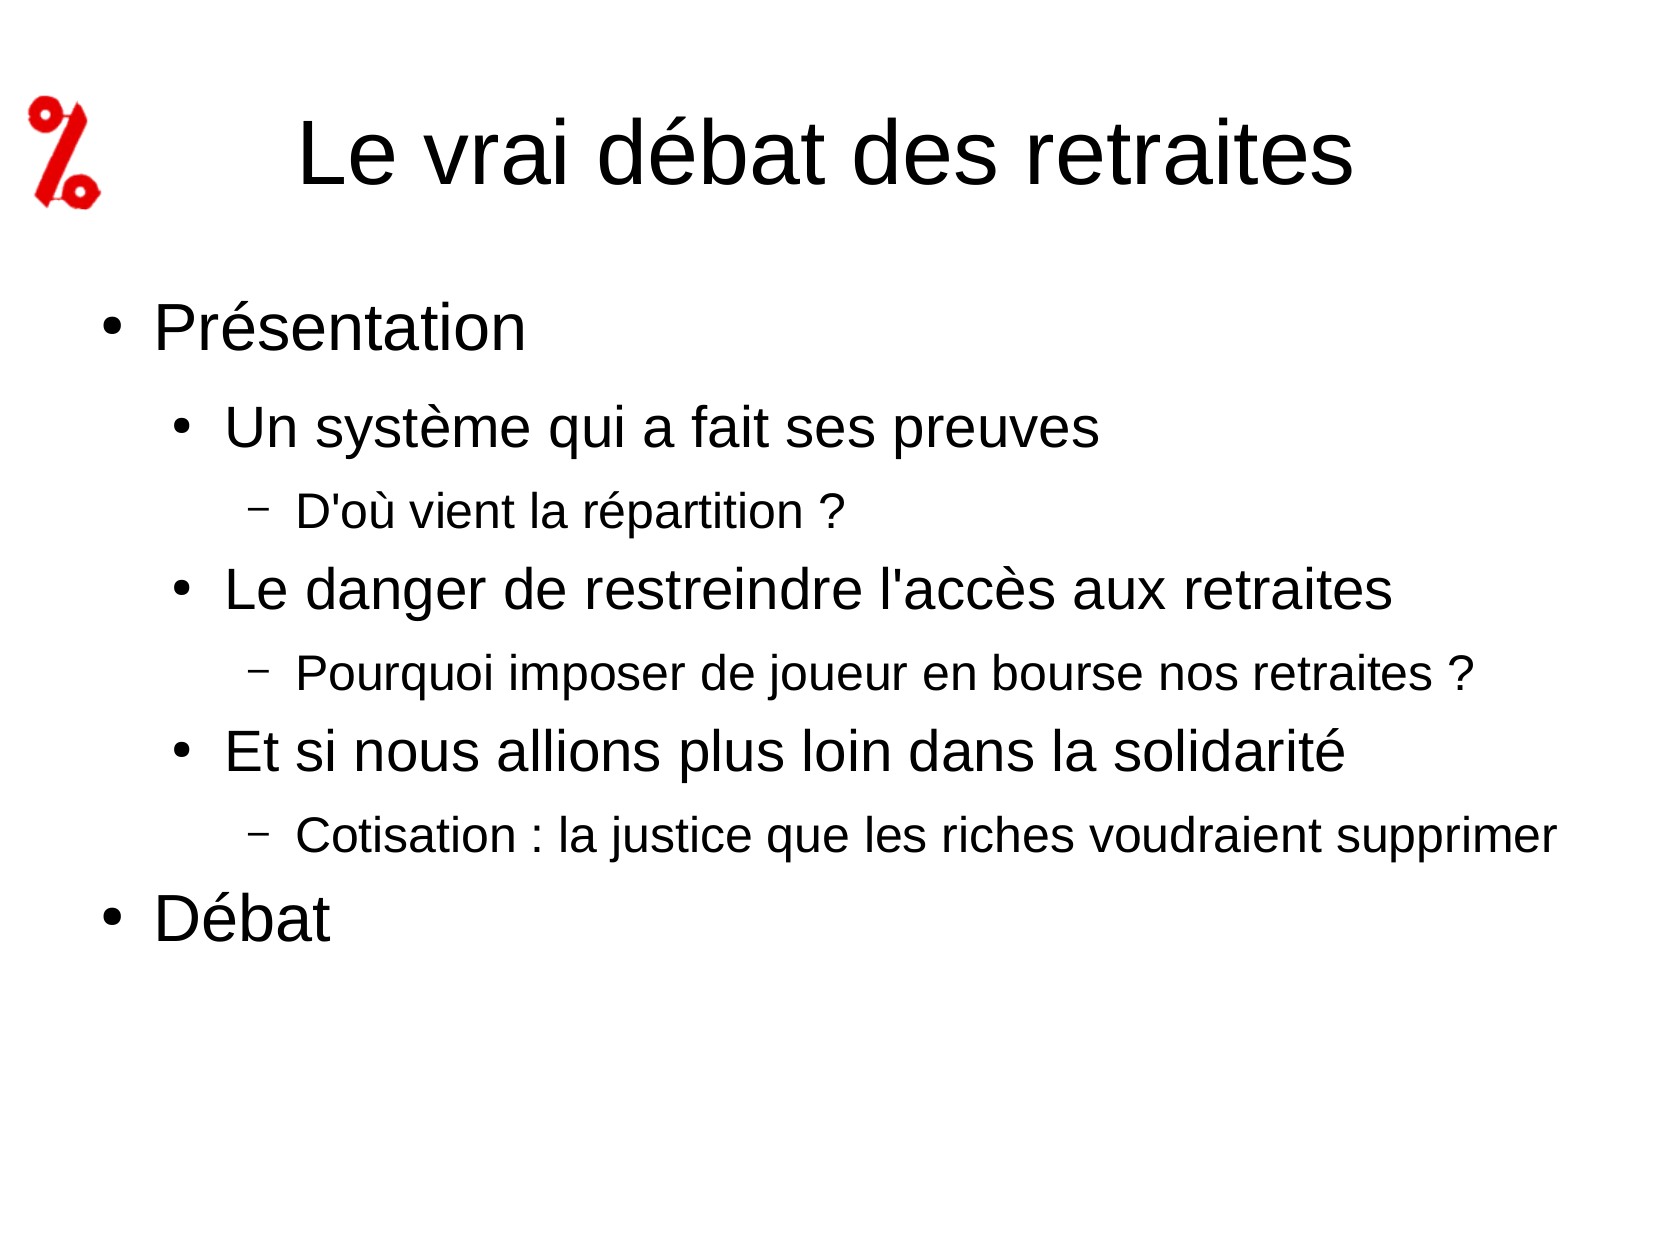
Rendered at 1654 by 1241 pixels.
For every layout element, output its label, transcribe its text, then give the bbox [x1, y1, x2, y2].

list Présentation Un système qui a fait ses preuves D'où vient la répartition ? Le danger de restreindre l'accès aux retraites Pourquoi imposer de joueur en bourse nos retraites ? Et si nous allions plus loin dans la solidarité Cotisation : la justice que les riches voudraient supprimer Débat [82, 290, 1571, 1109]
title Le vrai débat des retraites [82, 49, 1571, 257]
picture [0, 88, 82, 219]
